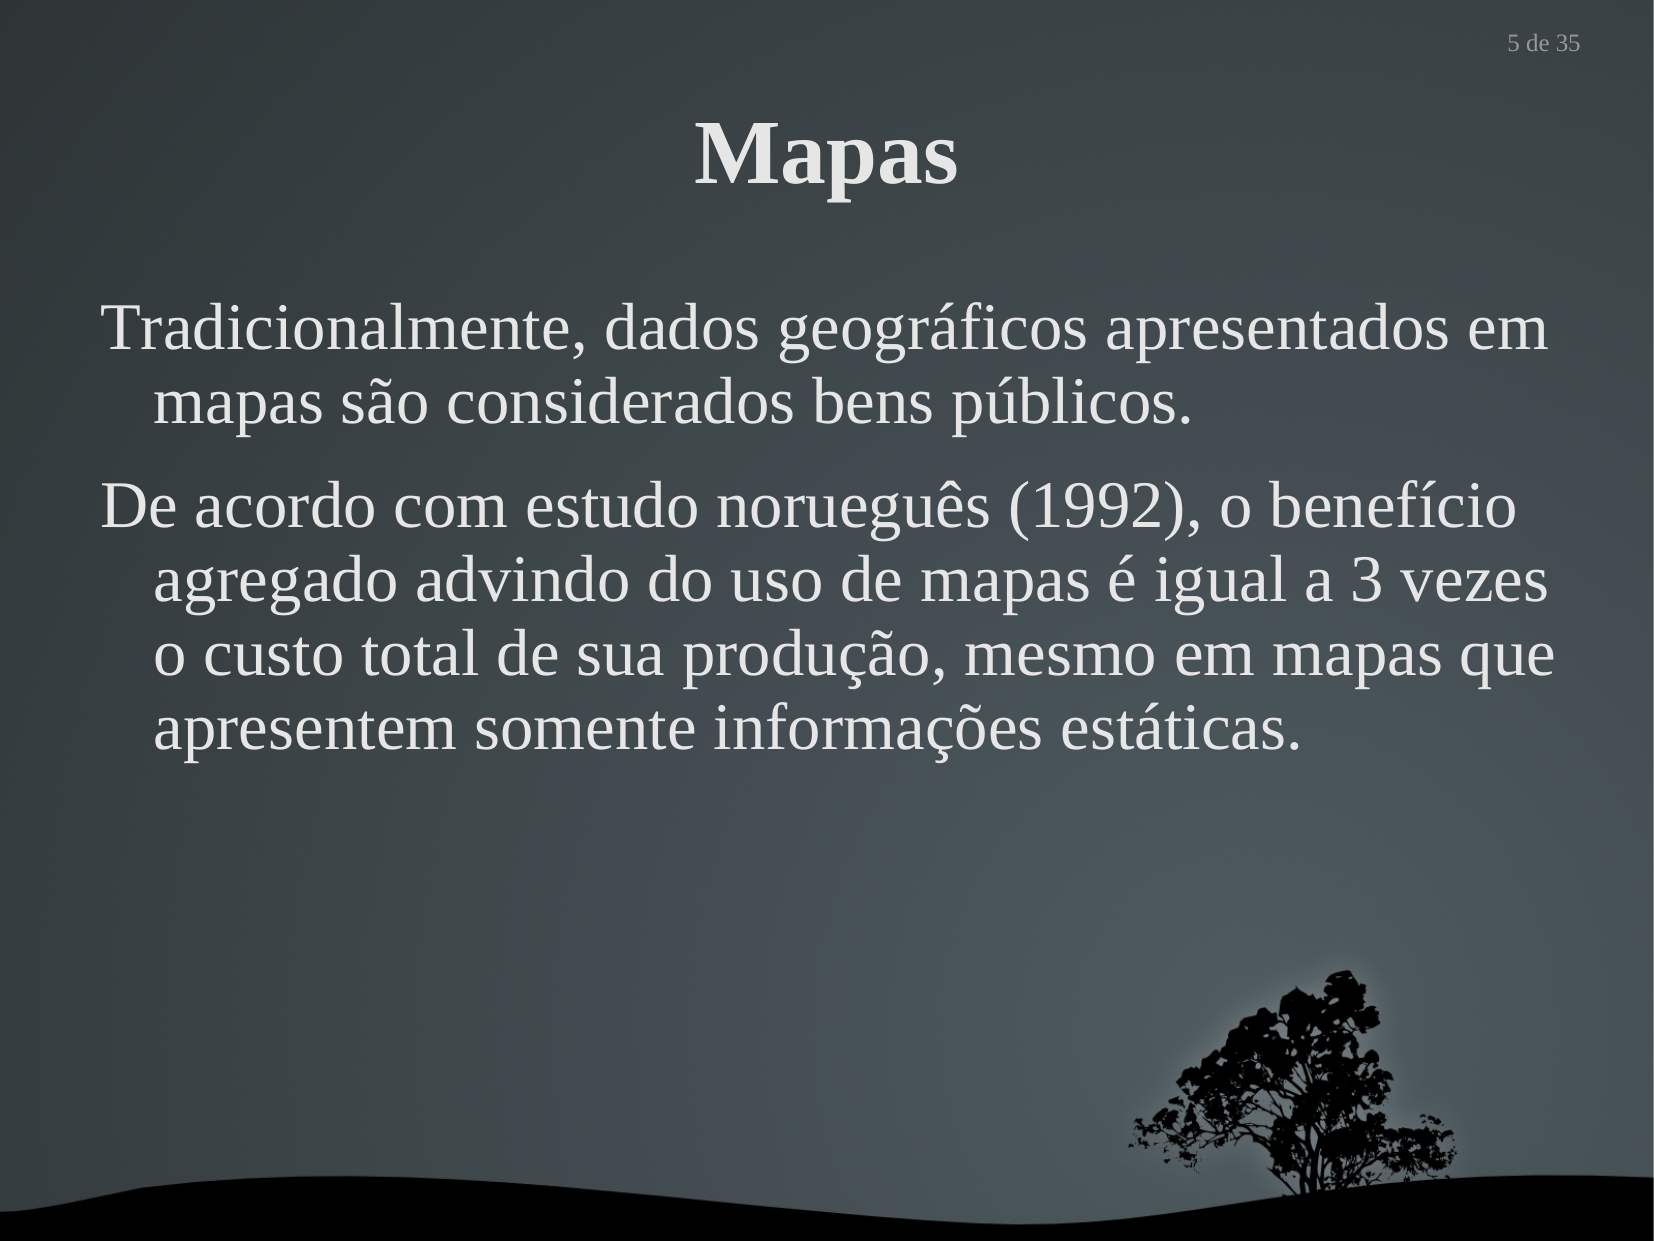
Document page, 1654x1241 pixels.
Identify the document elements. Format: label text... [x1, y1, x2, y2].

picture [0, 0, 1654, 1241]
list Tradicionalmente, dados geográficos apresentados em mapas são considerados bens públicos. De acordo com estudo norueguês (1992), o benefício agregado advindo do uso de mapas é igual a 3 vezes o custo total de sua produção, mesmo em mapas que apresentem somente informações estáticas. [82, 290, 1571, 1094]
title Mapas [82, 56, 1571, 250]
